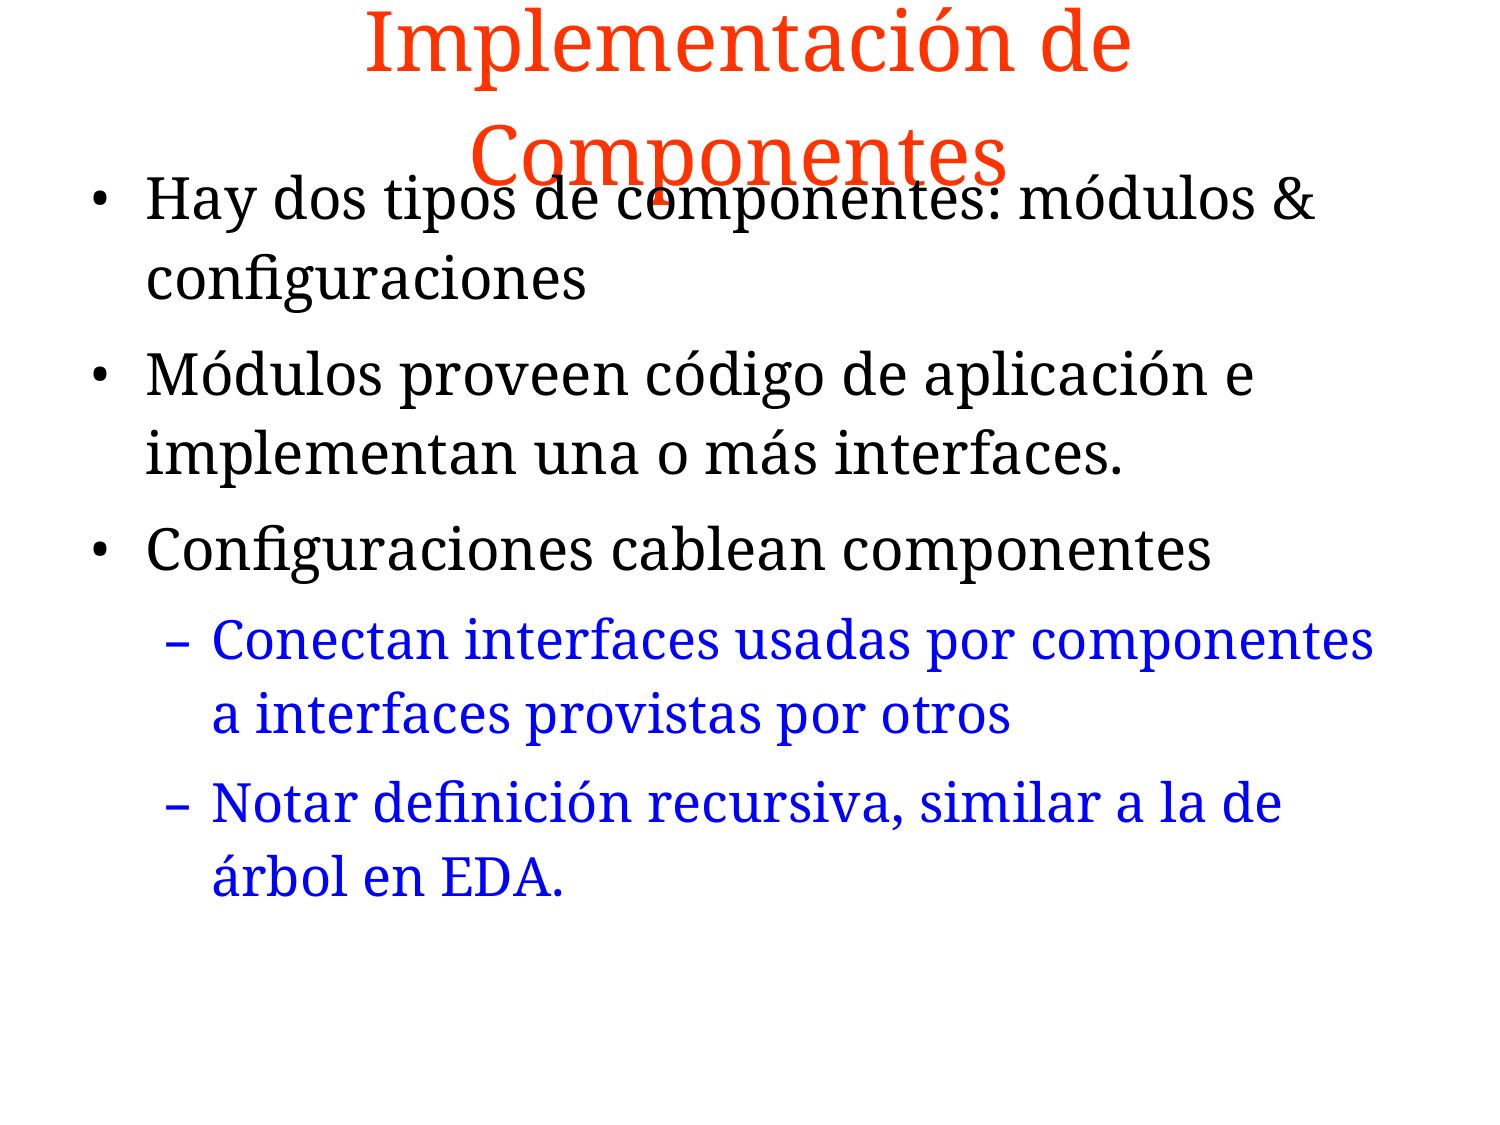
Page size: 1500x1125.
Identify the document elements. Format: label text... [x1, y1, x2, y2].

title Implementación de Componentes [74, 34, 1425, 149]
list Hay dos tipos de componentes: módulos & configuraciones Módulos proveen código de aplicación e implementan una o más interfaces. Configuraciones cablean componentes Conectan interfaces usadas por componentes a interfaces provistas por otros Notar definición recursiva, similar a la de árbol en EDA. [74, 149, 1425, 1021]
